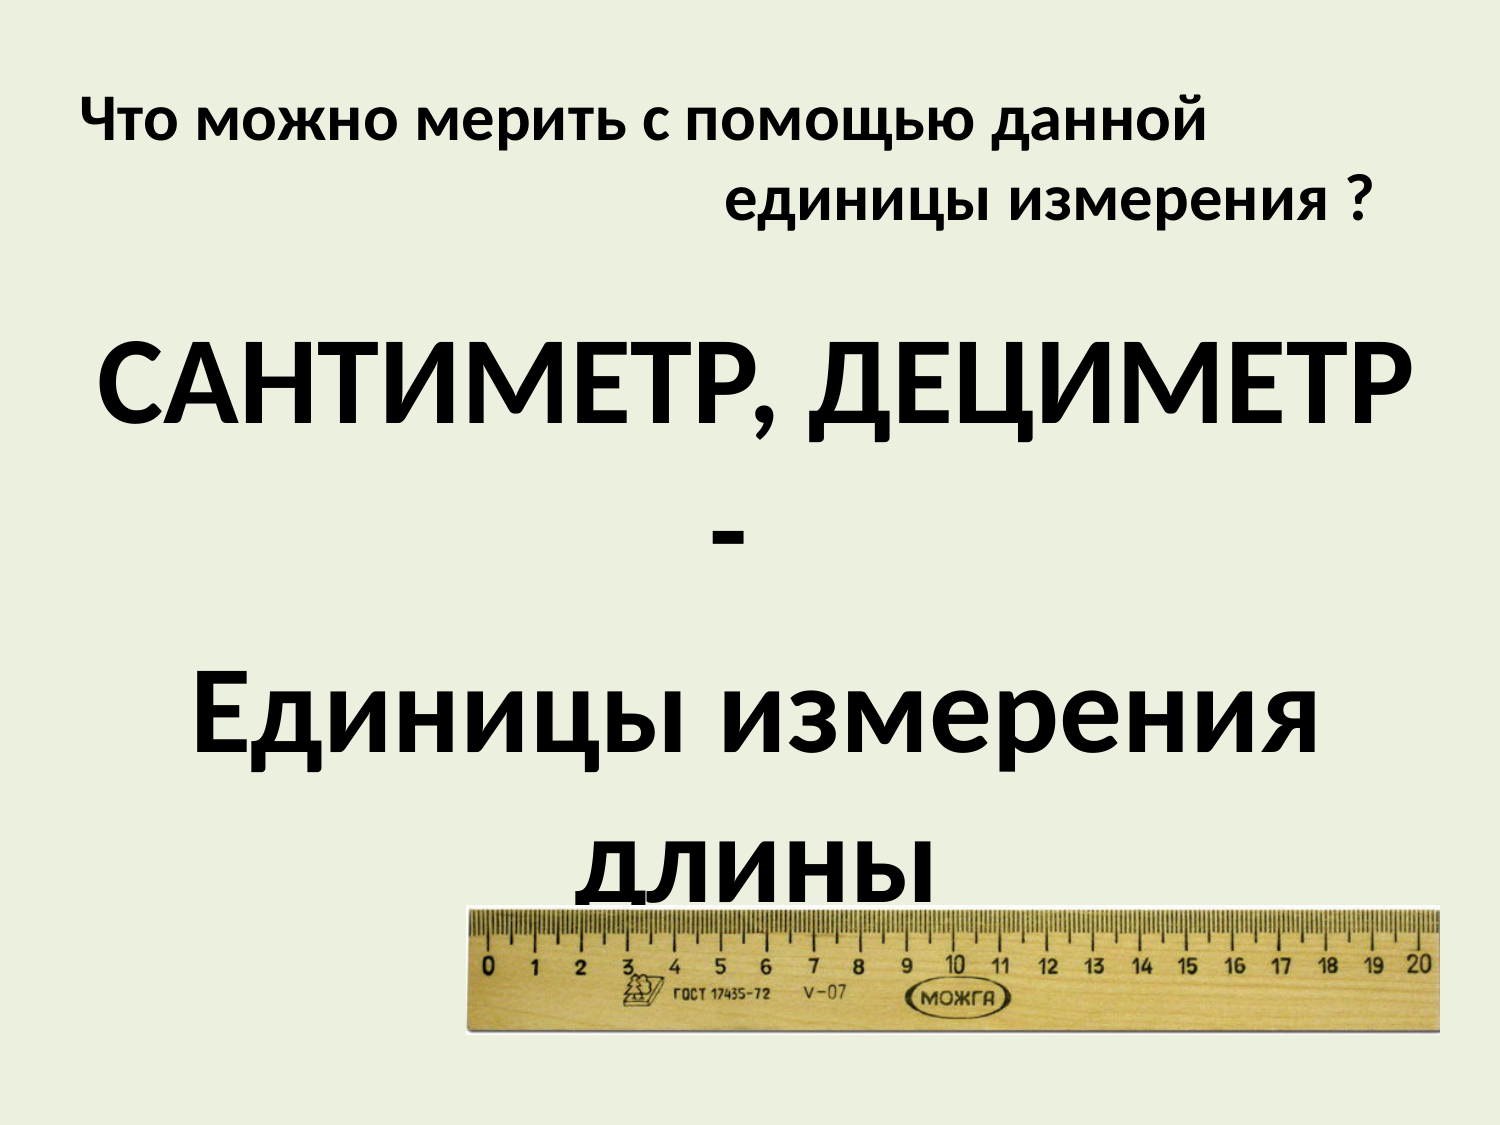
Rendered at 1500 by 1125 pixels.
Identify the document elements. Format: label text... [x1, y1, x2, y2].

picture [466, 905, 1440, 1035]
text_box Что можно мерить с помощью данной единицы измерения ? [64, 66, 1500, 242]
list САНТИМЕТР, ДЕЦИМЕТР - Единицы измерения длины [64, 290, 1449, 1125]
